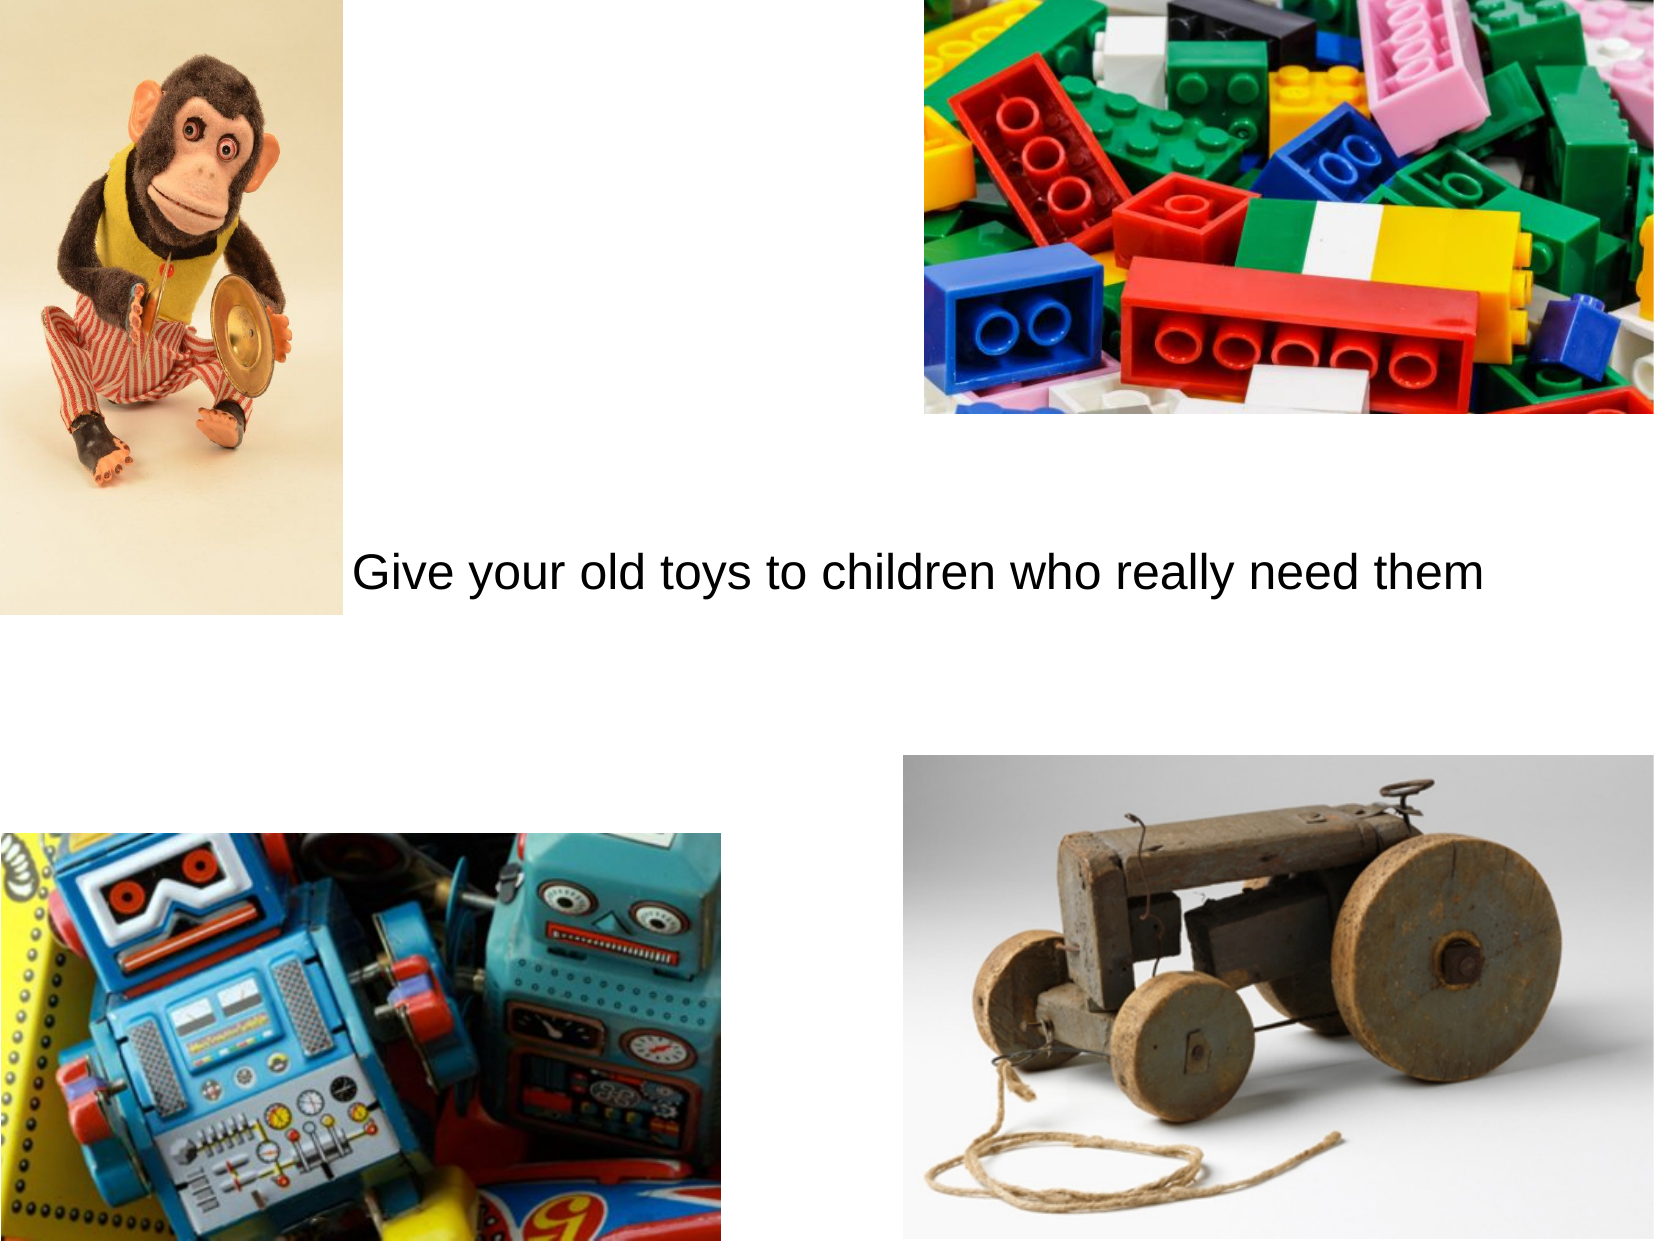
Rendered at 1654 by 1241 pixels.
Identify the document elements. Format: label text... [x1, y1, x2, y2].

picture [924, 0, 1654, 414]
picture [1, 833, 721, 1241]
picture [903, 755, 1654, 1239]
picture [0, 0, 343, 615]
text_box Give your old toys to children who really need them [337, 536, 1512, 610]
